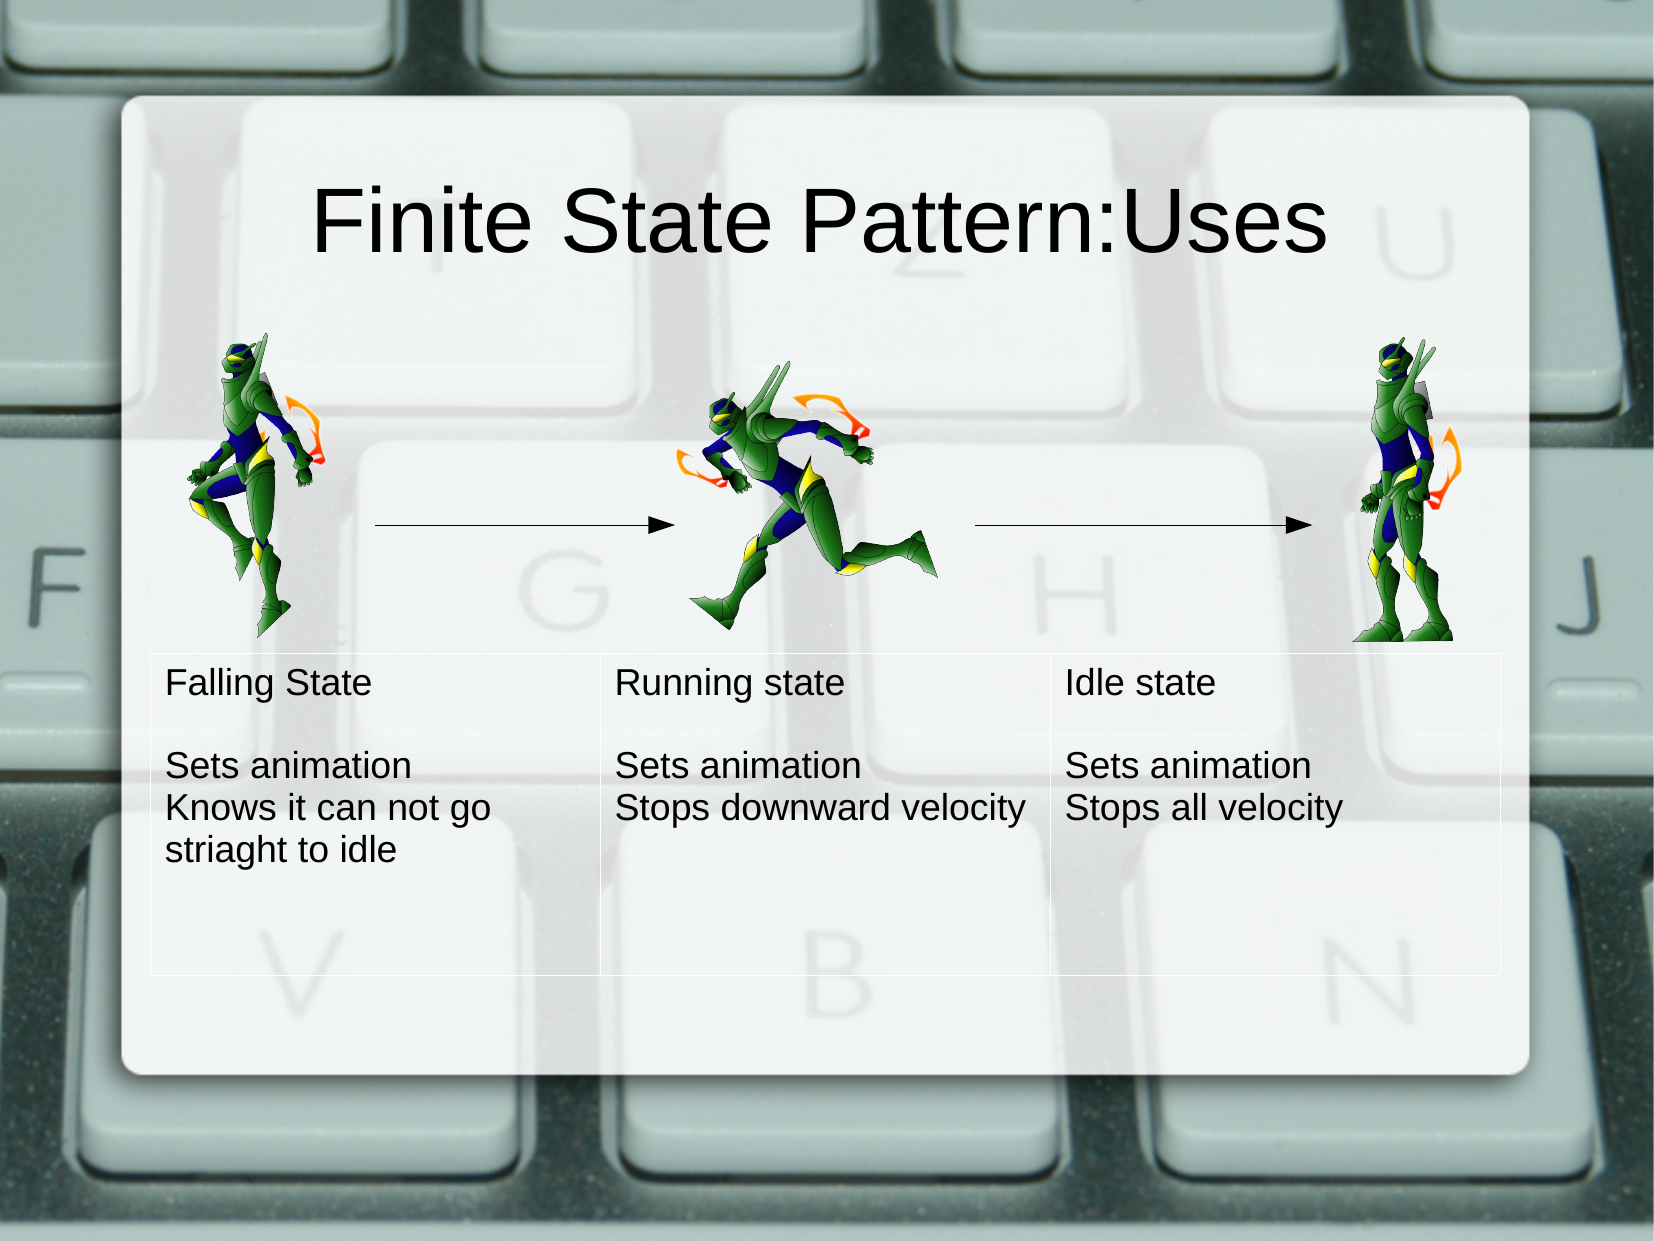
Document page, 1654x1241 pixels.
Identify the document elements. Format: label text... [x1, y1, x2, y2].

table_header Running state Sets animation Stops downward velocity [601, 654, 1050, 975]
table_header Idle state Sets animation Stops all velocity [1051, 654, 1500, 975]
title Finite State Pattern:Uses [135, 125, 1506, 318]
table_header Falling State Sets animation Knows it can not go striaght to idle [151, 654, 600, 975]
picture [0, 0, 1654, 1241]
